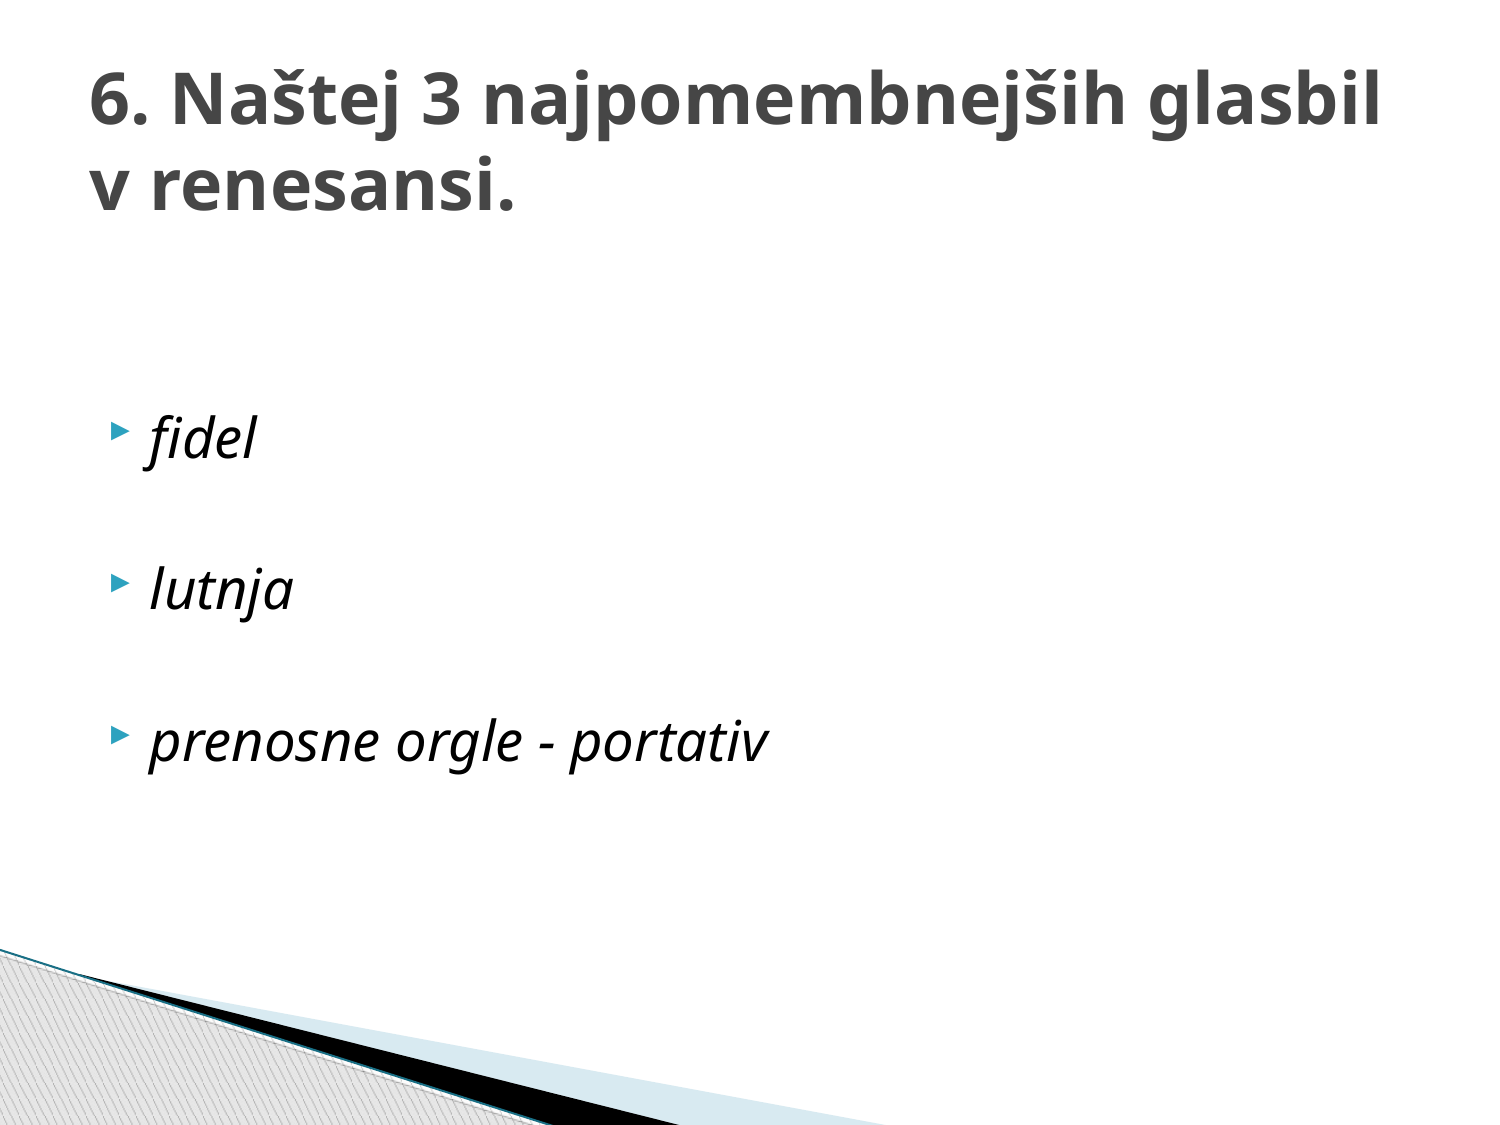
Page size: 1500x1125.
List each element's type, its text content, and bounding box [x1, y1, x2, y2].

title 6. Naštej 3 najpomembnejših glasbil v renesansi. [75, 45, 1425, 233]
list fidel lutnja prenosne orgle - portativ [75, 242, 1425, 986]
